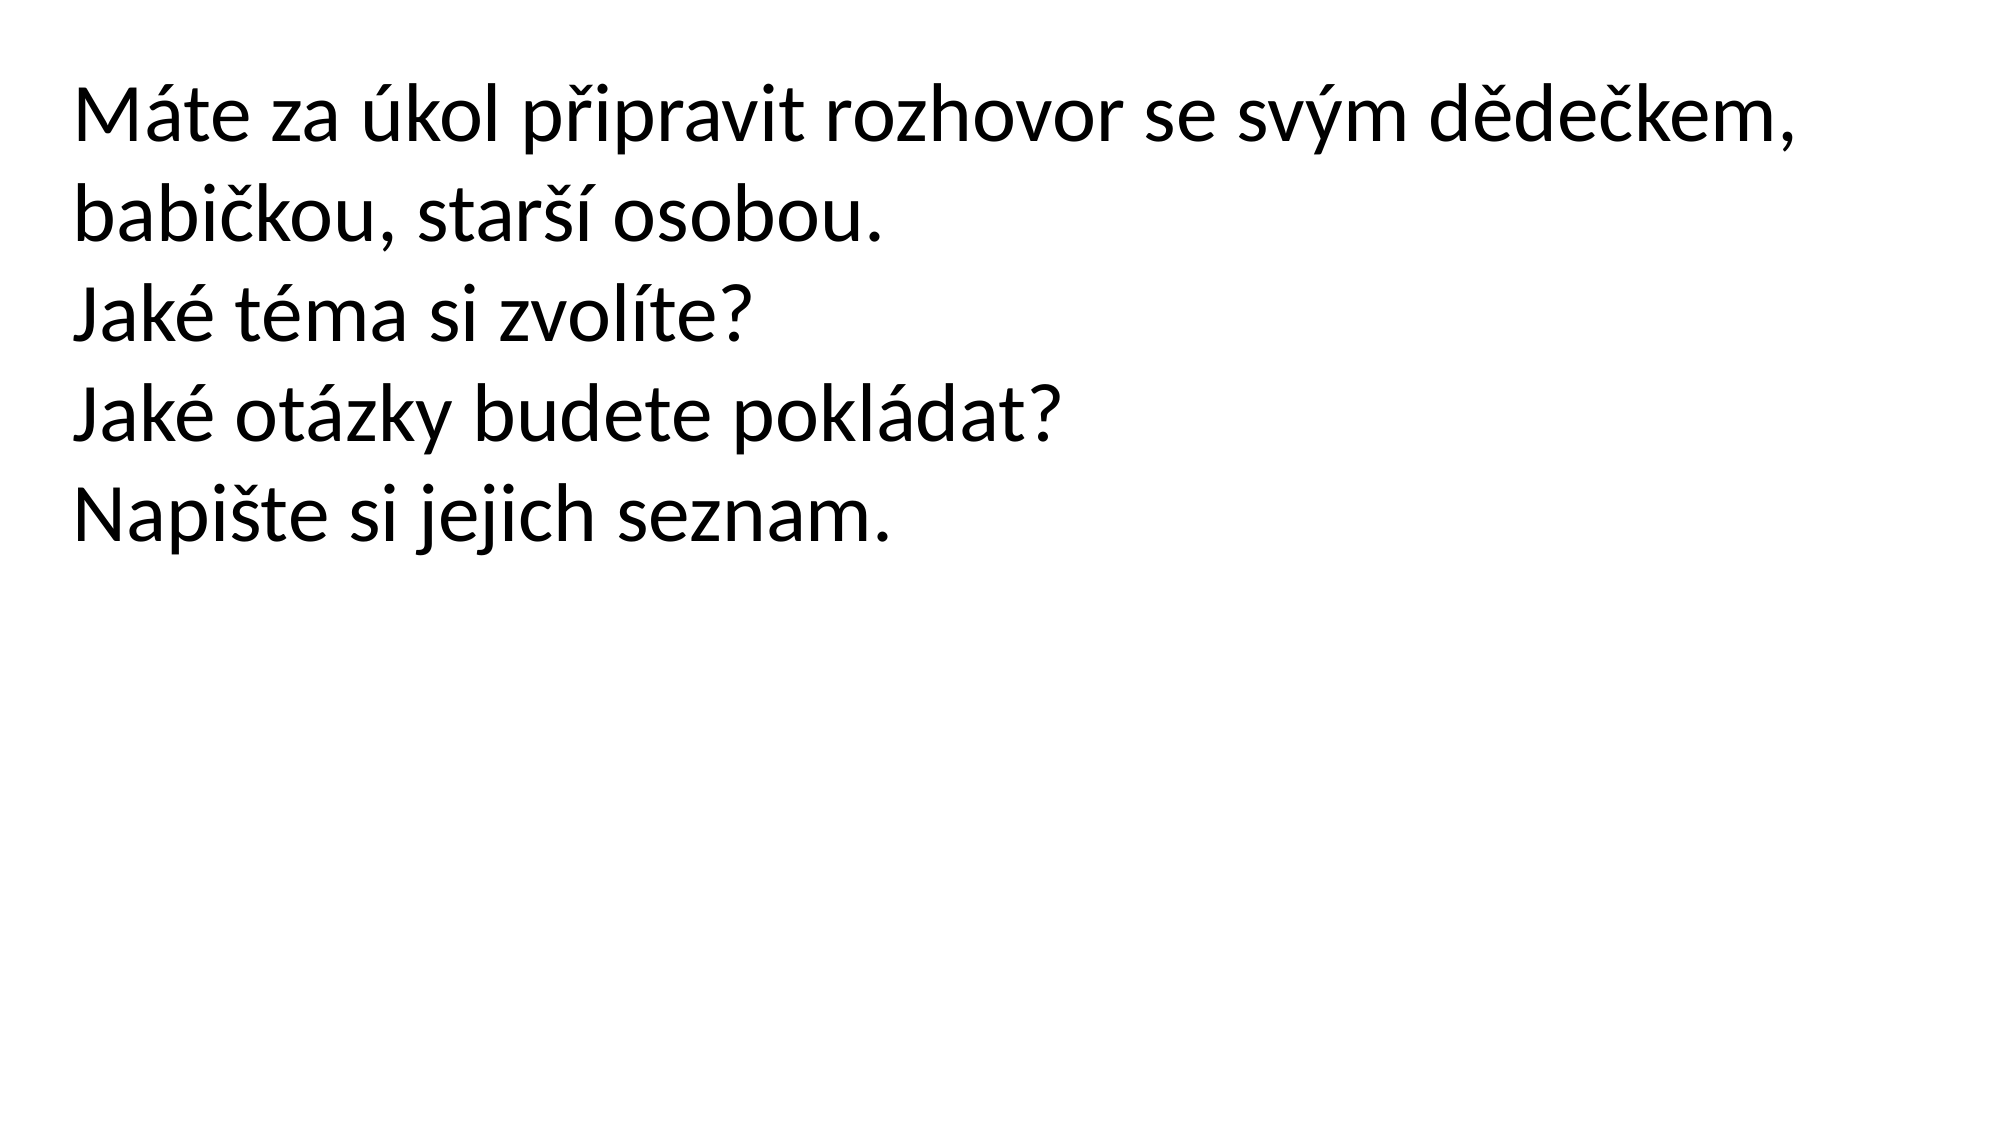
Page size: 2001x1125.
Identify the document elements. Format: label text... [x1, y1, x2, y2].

text_box Máte za úkol připravit rozhovor se svým dědečkem, babičkou, starší osobou. Jaké téma si zvolíte? Jaké otázky budete pokládat? Napište si jejich seznam. [57, 50, 1963, 571]
